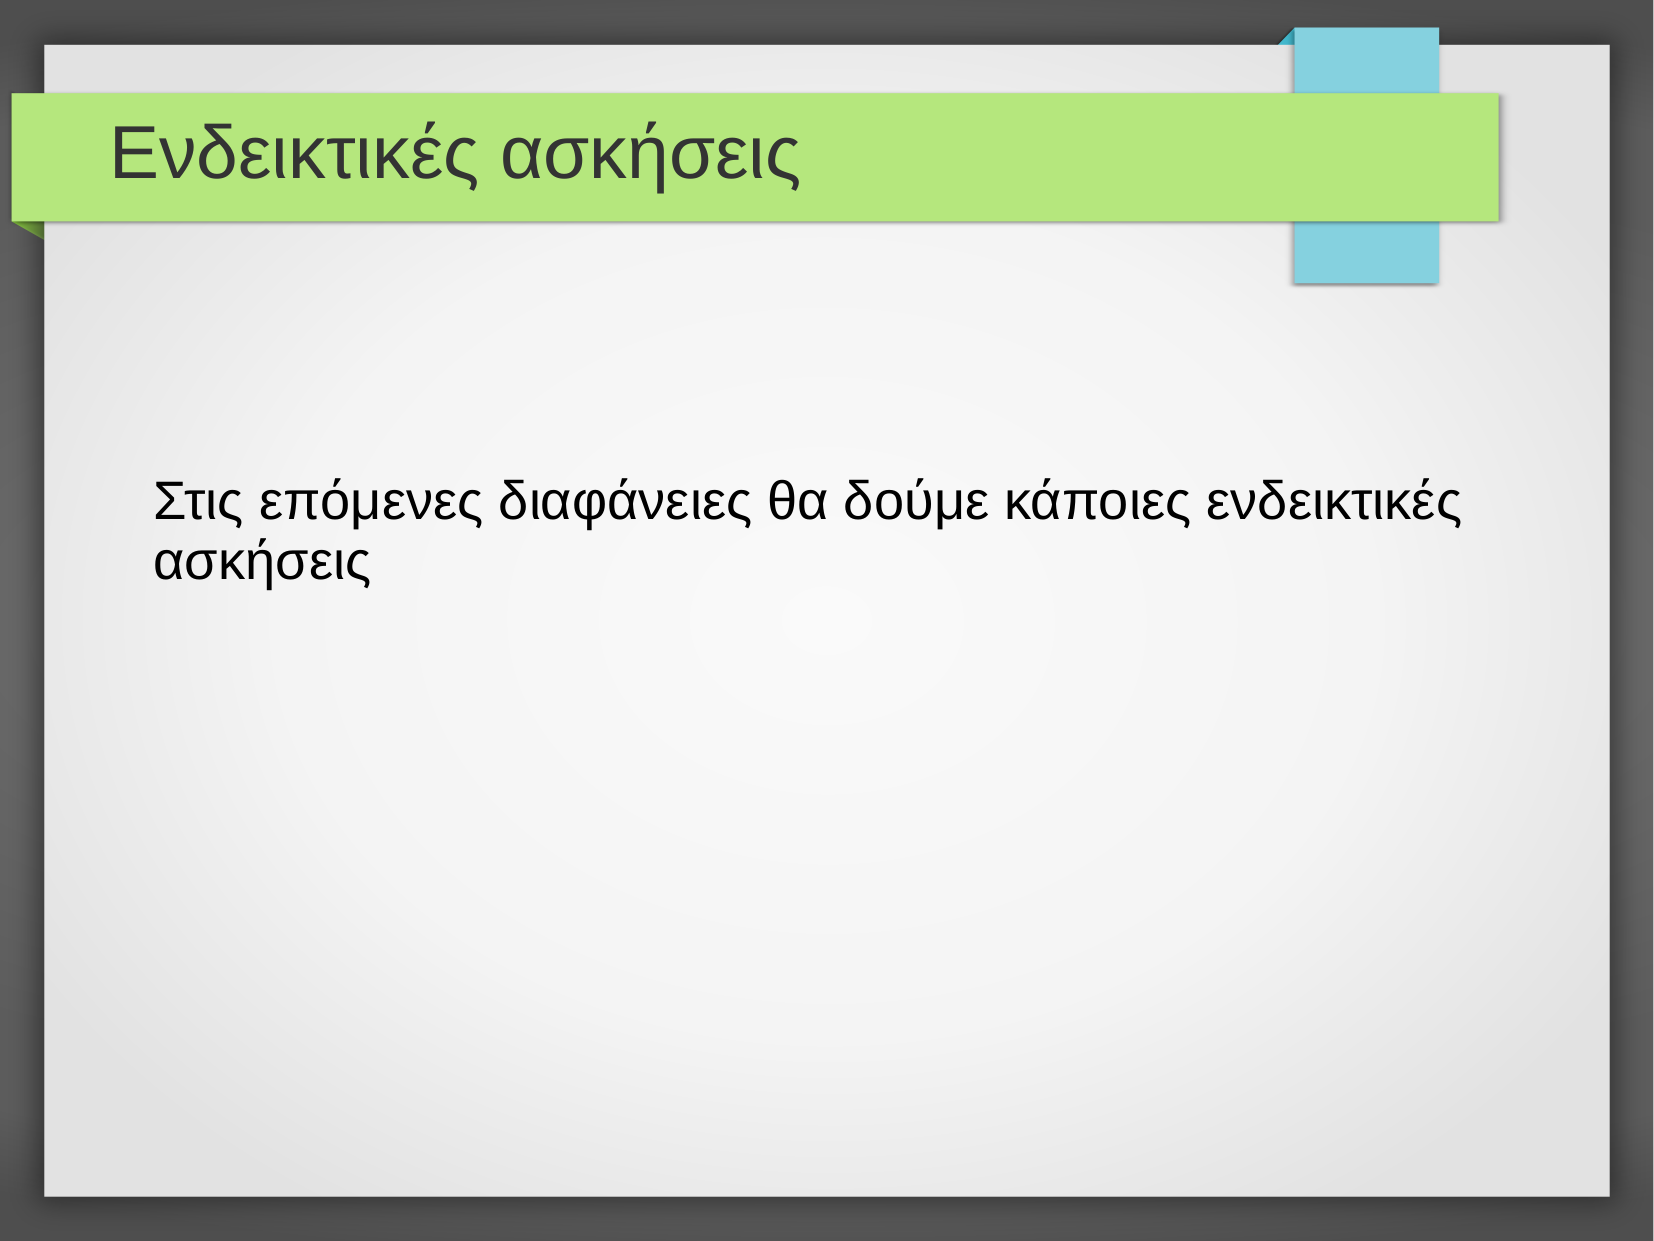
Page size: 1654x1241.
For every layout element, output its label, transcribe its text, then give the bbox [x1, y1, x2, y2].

list Στις επόμενες διαφάνειες θα δούμε κάποιες ενδεικτικές ασκήσεις [82, 290, 1571, 1010]
picture [0, 0, 1654, 1241]
title Ενδεικτικές ασκήσεις [82, 49, 1571, 257]
